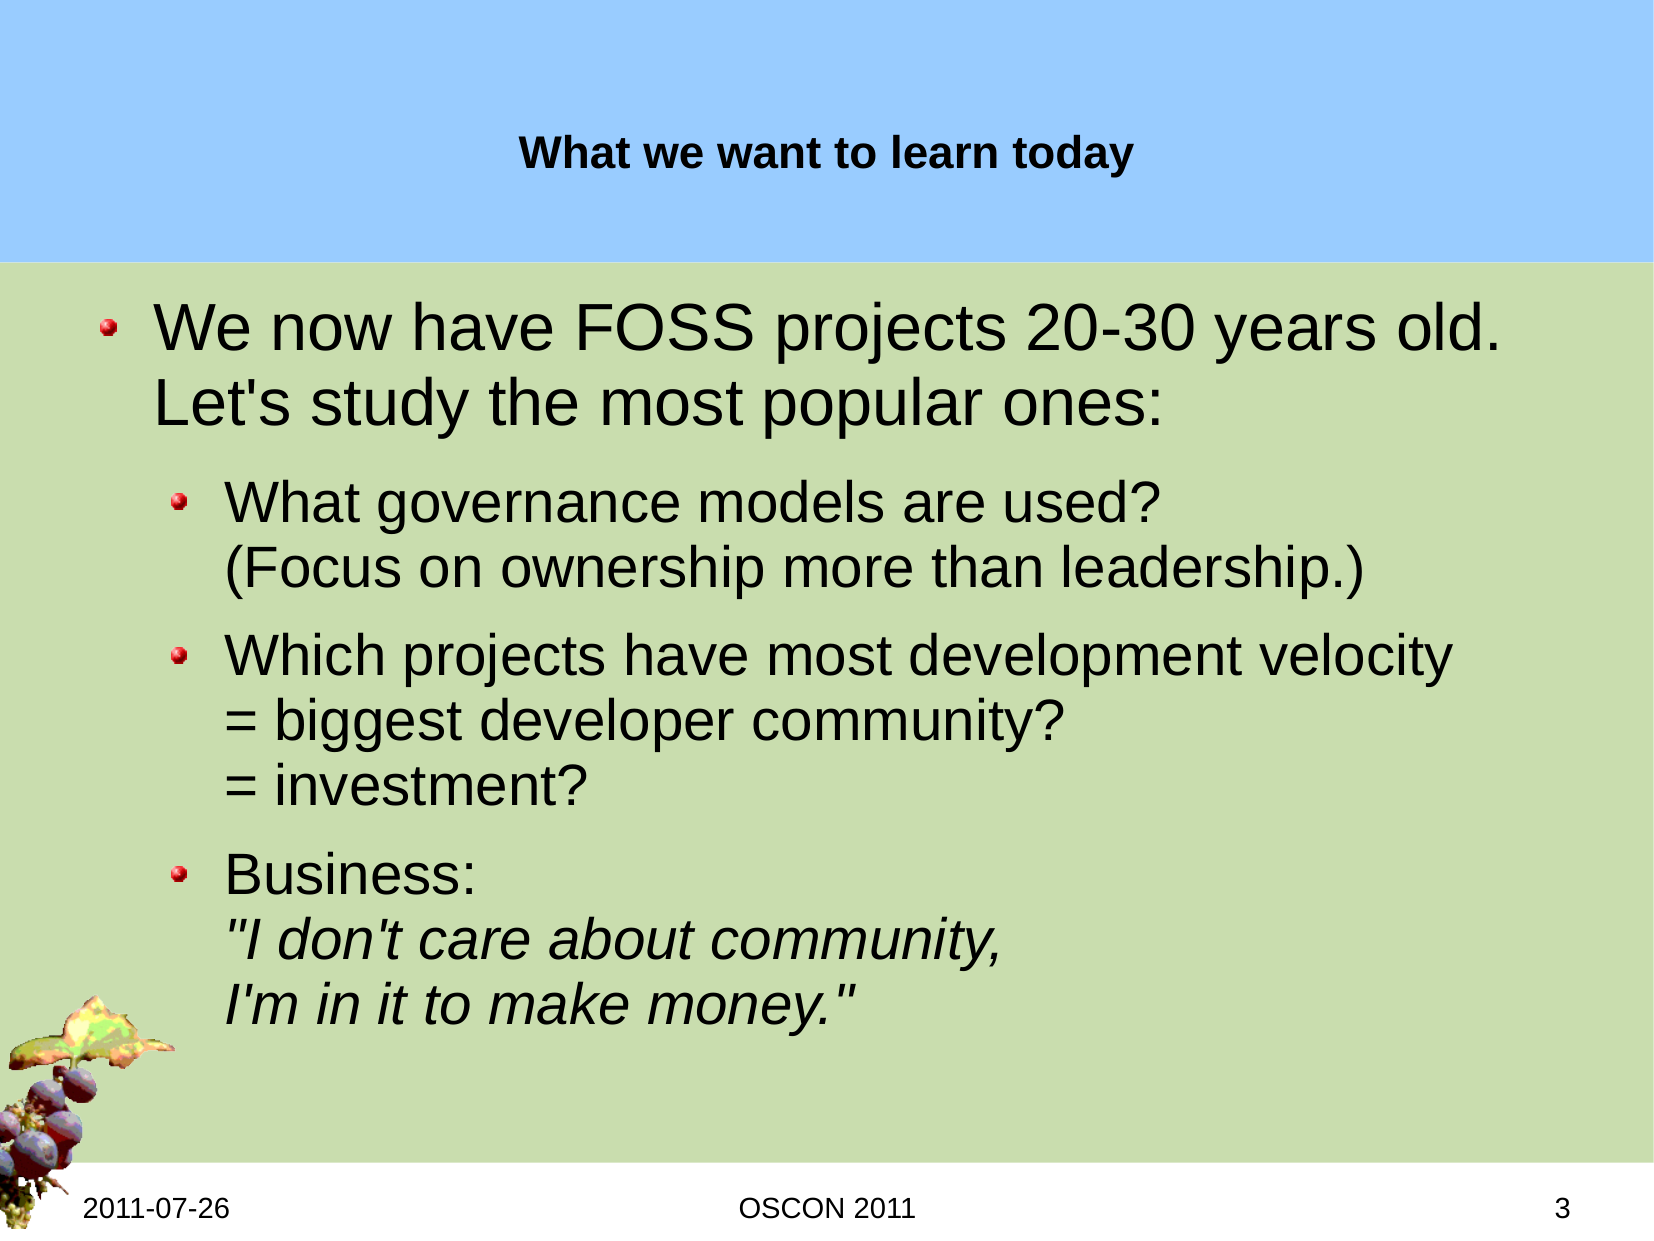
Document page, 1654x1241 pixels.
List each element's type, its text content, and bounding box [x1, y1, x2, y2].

picture [0, 990, 188, 1229]
list We now have FOSS projects 20-30 years old. Let's study the most popular ones: What governance models are used? (Focus on ownership more than leadership.) Which projects have most development velocity = biggest developer community? = investment? Business: "I don't care about community, I'm in it to make money." [82, 290, 1571, 1109]
title What we want to learn today [82, 49, 1571, 257]
